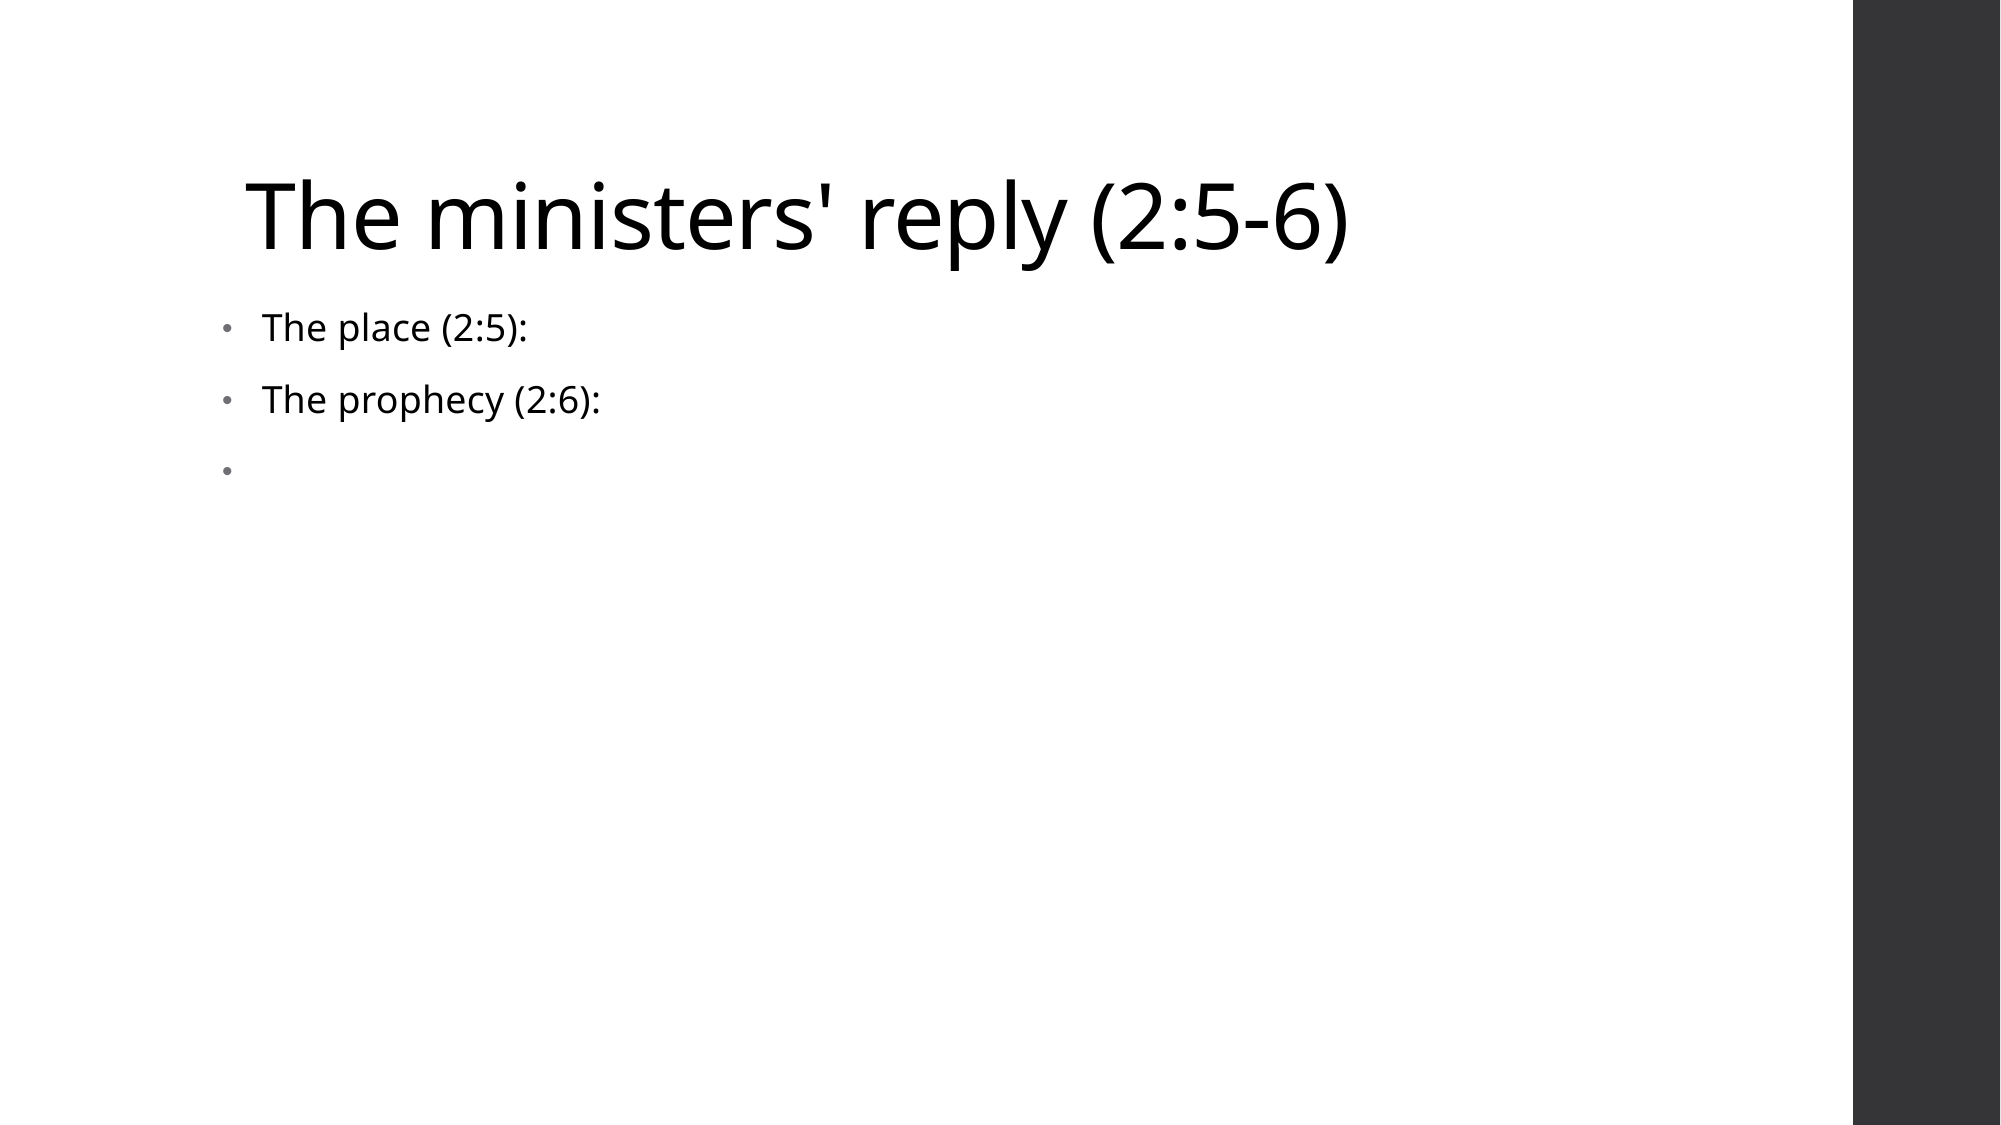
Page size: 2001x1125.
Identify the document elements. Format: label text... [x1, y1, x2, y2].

title The ministers' reply (2:5-6) [206, 60, 1797, 278]
list The place (2:5): The prophecy (2:6): [206, 299, 1617, 1014]
